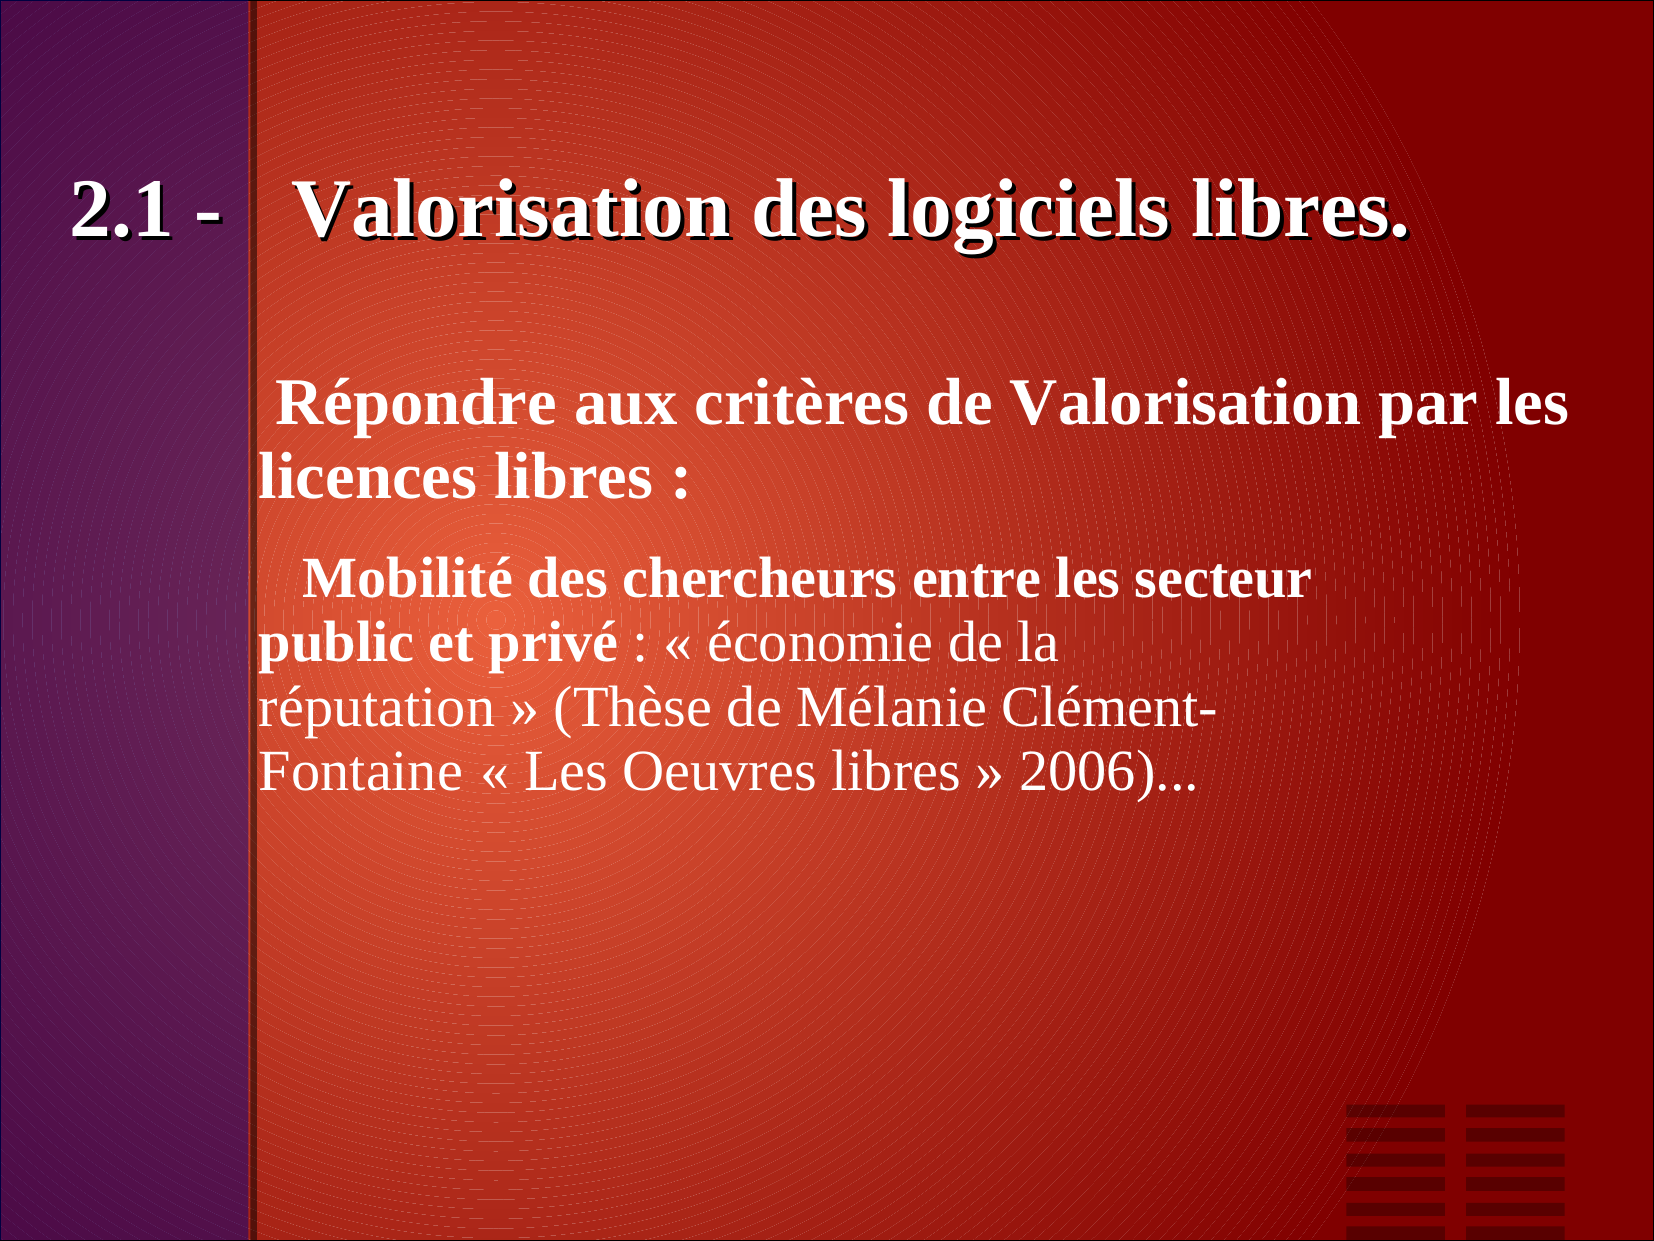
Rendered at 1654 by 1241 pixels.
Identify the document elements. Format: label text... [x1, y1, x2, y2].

text_box Répondre aux critères de Valorisation par les licences libres : Mobilité des chercheurs entre les secteur public et privé : « économie de la réputation » (Thèse de Mélanie Clément- Fontaine « Les Oeuvres libres » 2006)... [255, 361, 1599, 1201]
subtitle [38, 176, 1611, 1241]
title 2.1 - Valorisation des logiciels libres. [69, 104, 1604, 176]
